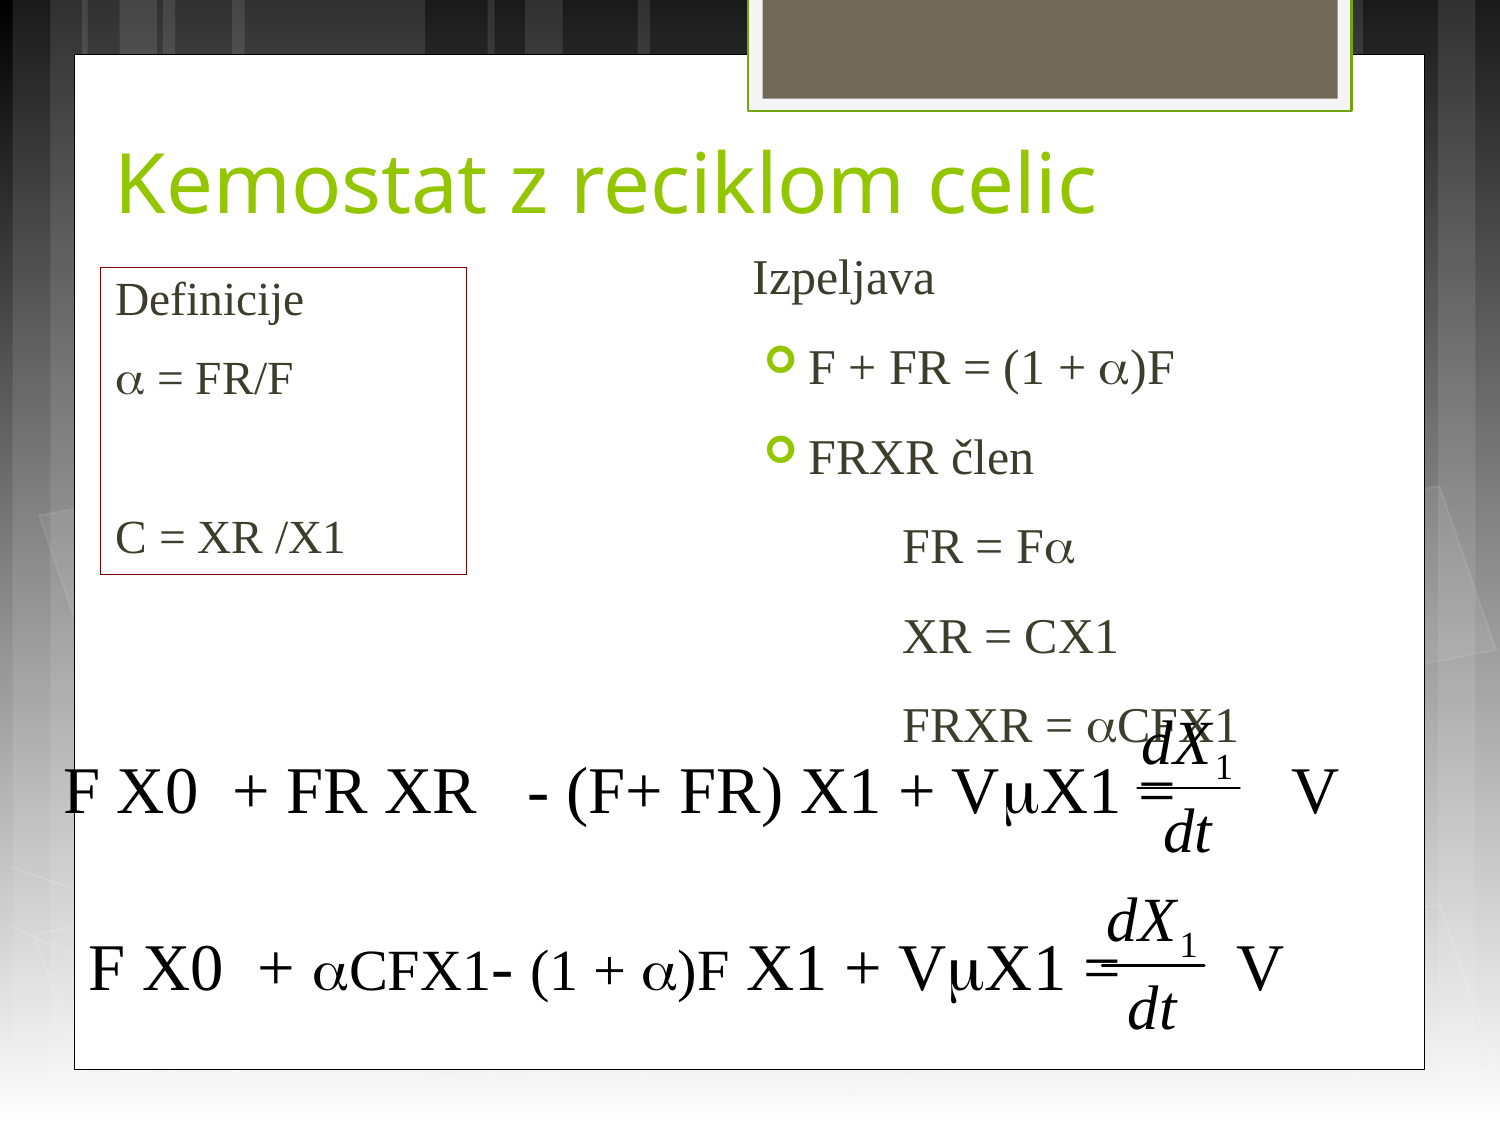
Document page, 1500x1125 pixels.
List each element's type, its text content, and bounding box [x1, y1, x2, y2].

chart [1128, 705, 1254, 869]
picture [1127, 704, 1253, 867]
text_box F X0 + FR XR - (F+ FR) X1 + VmX1 = V [1254, 739, 1371, 835]
title Kemostat z reciklom celic [99, 50, 1375, 238]
text_box F X0 + aCFX1- (1 + a)F X1 + VmX1 = V [1219, 916, 1316, 1012]
text_box F X0 + aCFX1- (1 + a)F X1 + VmX1 = V [74, 916, 1091, 1012]
list Definicije a = FR/F C = XR /X1 [100, 267, 467, 575]
chart [1092, 883, 1219, 1046]
list Izpeljava F + FR = (1 + a)F FRXR člen FR = Fa XR = CX1 FRXR = aCFX1 [737, 237, 1363, 739]
text_box F X0 + FR XR - (F+ FR) X1 + VmX1 = V [48, 739, 1127, 835]
picture [1091, 881, 1217, 1044]
